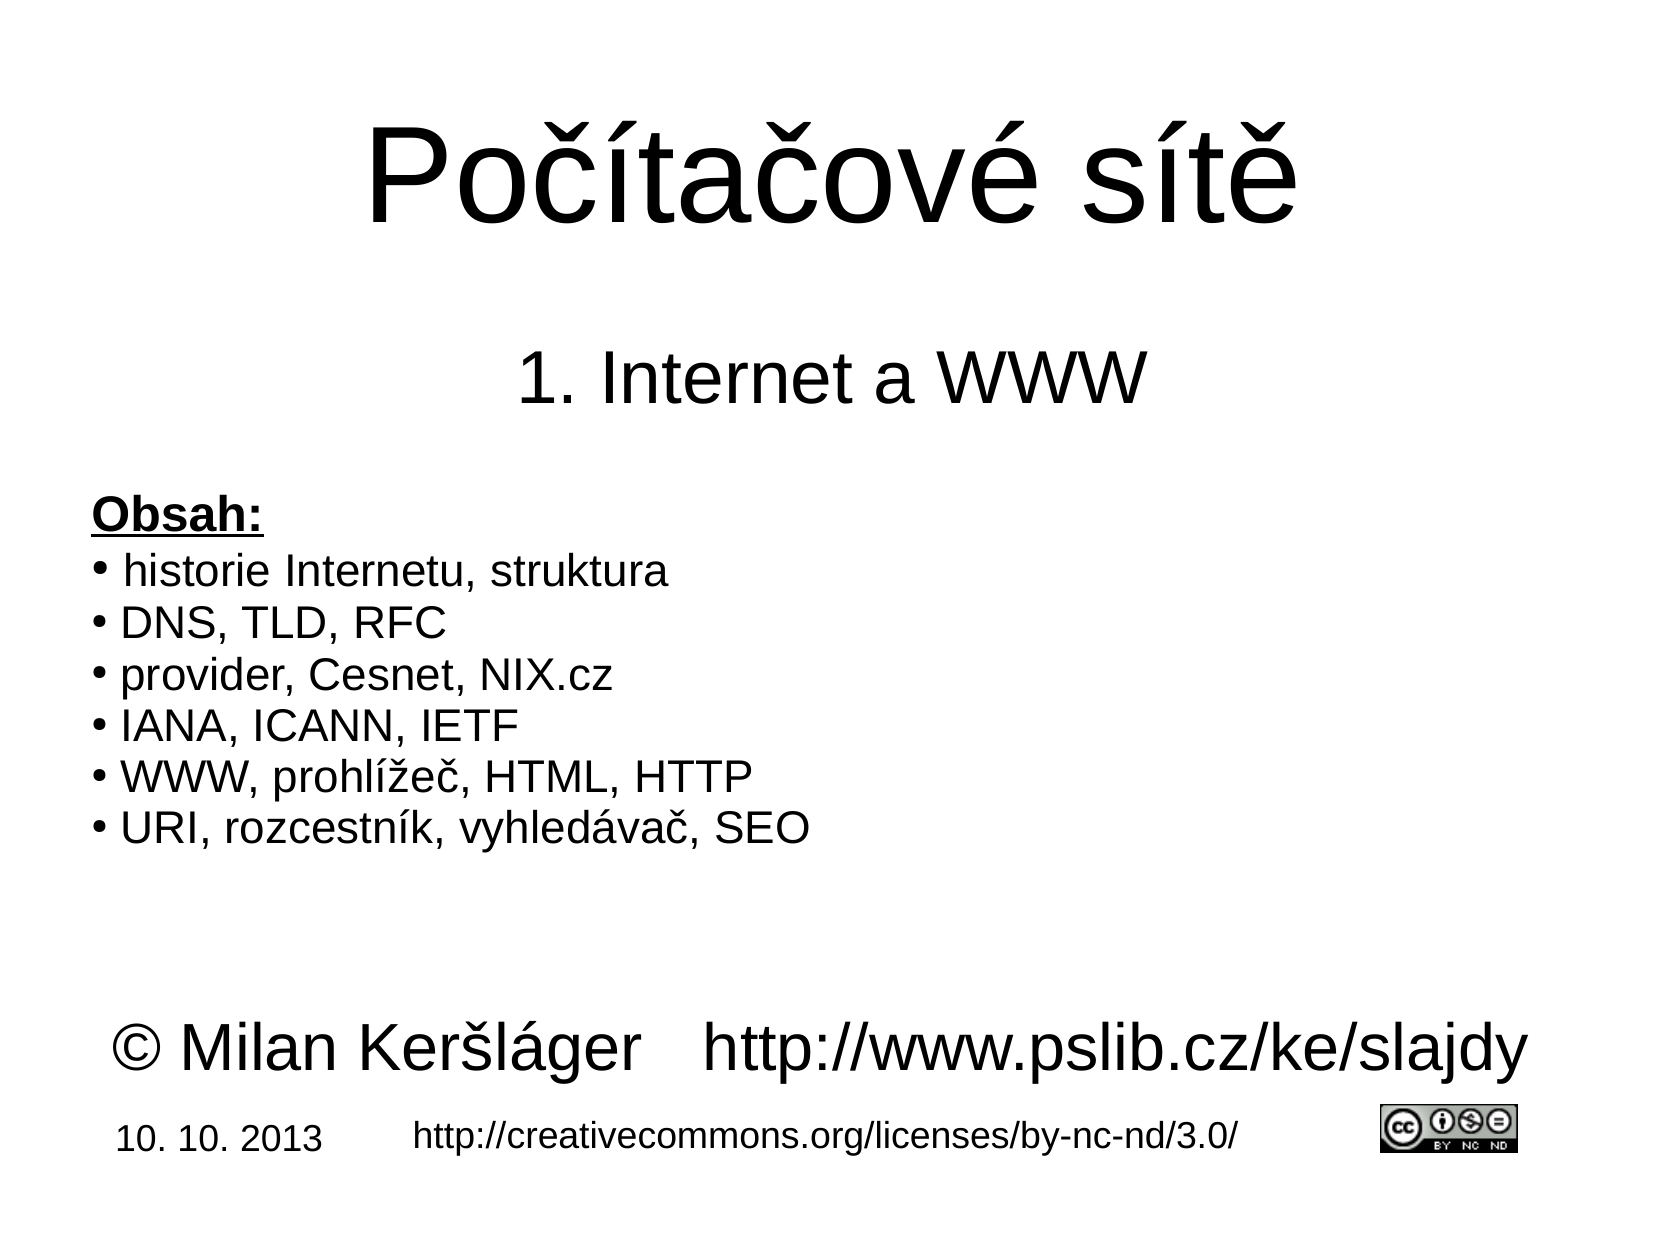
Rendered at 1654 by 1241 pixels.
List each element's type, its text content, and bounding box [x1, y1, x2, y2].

text_box http://creativecommons.org/licenses/by-nc-nd/3.0/ [339, 1107, 1313, 1165]
text_box Obsah: historie Internetu, struktura DNS, TLD, RFC provider, Cesnet, NIX.cz IANA, ICANN, IETF WWW, prohlížeč, HTML, HTTP URI, rozcestník, vyhledávač, SEO [76, 478, 1583, 861]
picture [1380, 1104, 1518, 1153]
list © Milan Keršláger http://www.pslib.cz/ke/slajdy [76, 1009, 1565, 1087]
title Počítačové sítě 1. Internet a WWW [88, 56, 1577, 461]
text_box 10. 10. 2013 [100, 1110, 355, 1168]
